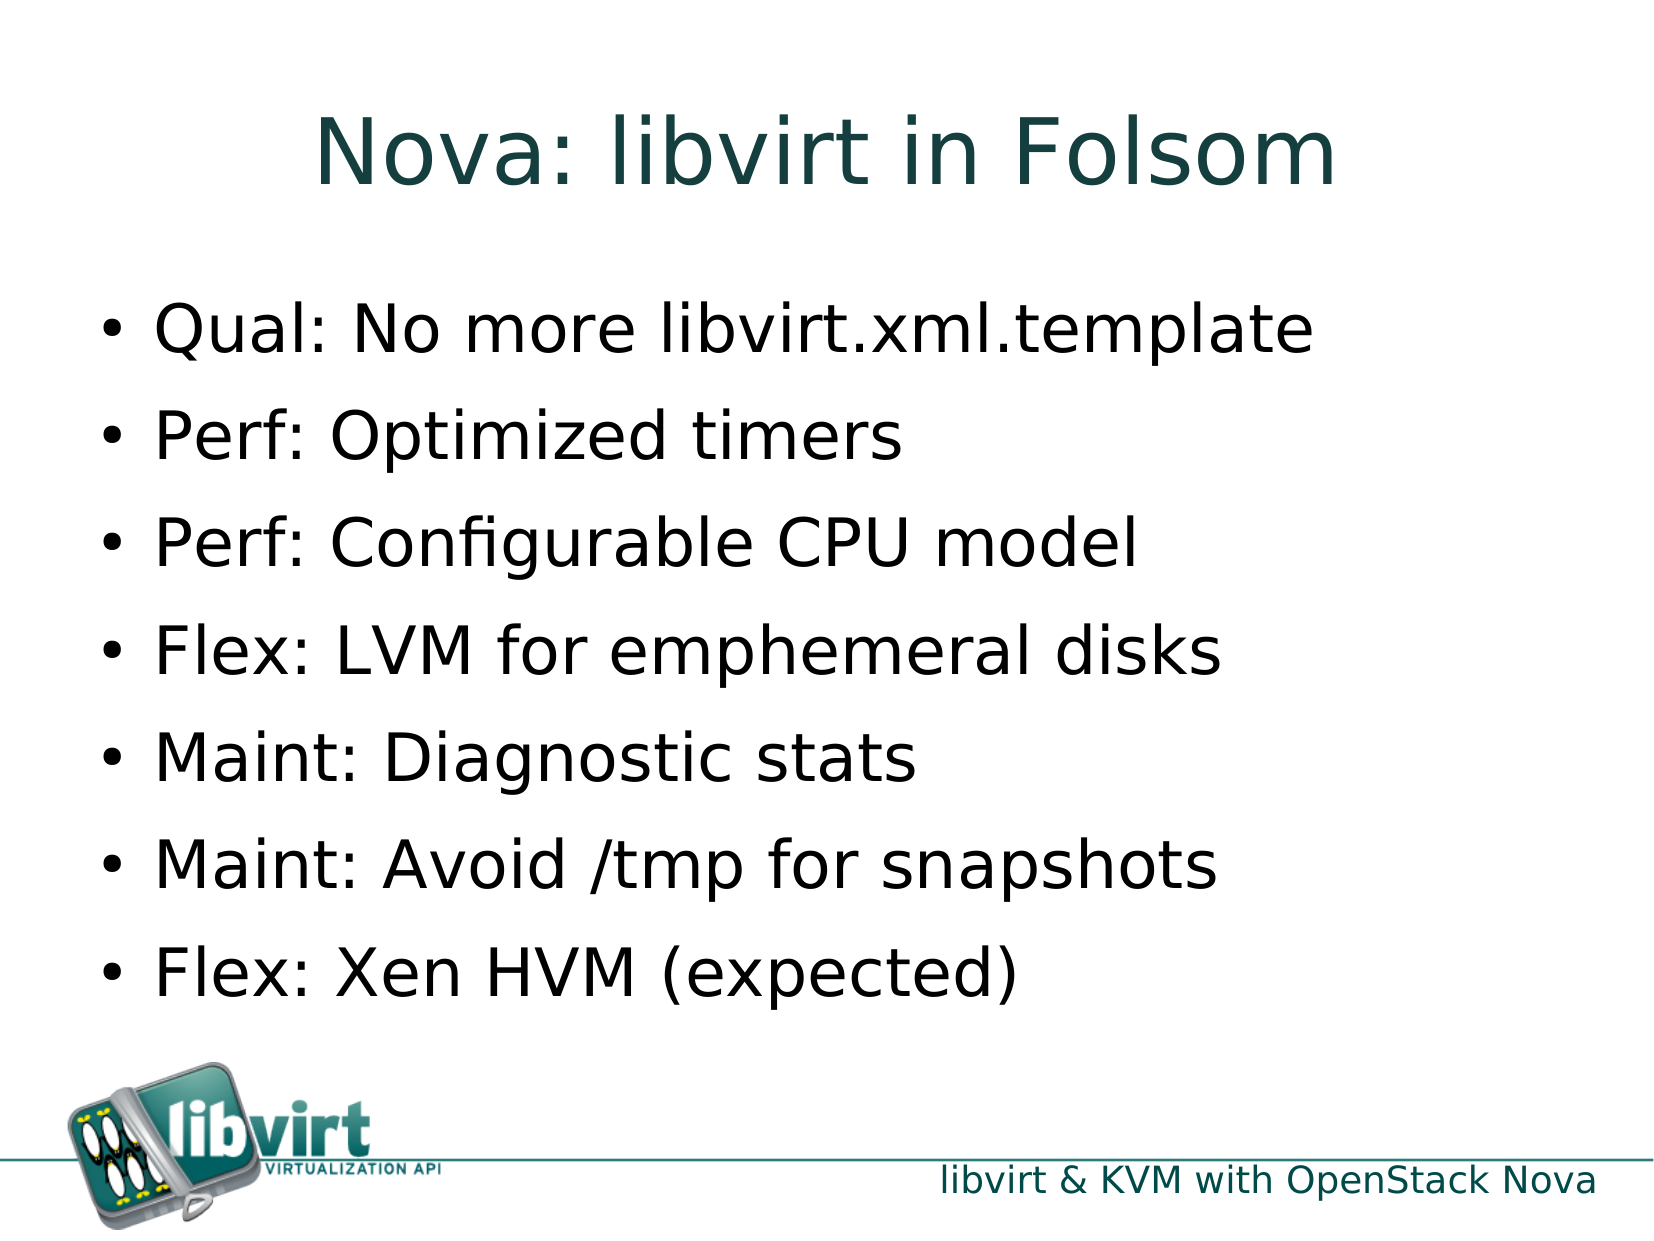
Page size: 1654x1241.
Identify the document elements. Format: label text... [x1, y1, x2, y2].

title Nova: libvirt in Folsom [82, 49, 1571, 257]
picture [0, 1062, 1654, 1230]
list Qual: No more libvirt.xml.template Perf: Optimized timers Perf: Configurable CPU model Flex: LVM for emphemeral disks Maint: Diagnostic stats Maint: Avoid /tmp for snapshots Flex: Xen HVM (expected) [82, 290, 1571, 1062]
text_box libvirt & KVM with OpenStack Nova [924, 1151, 1614, 1211]
